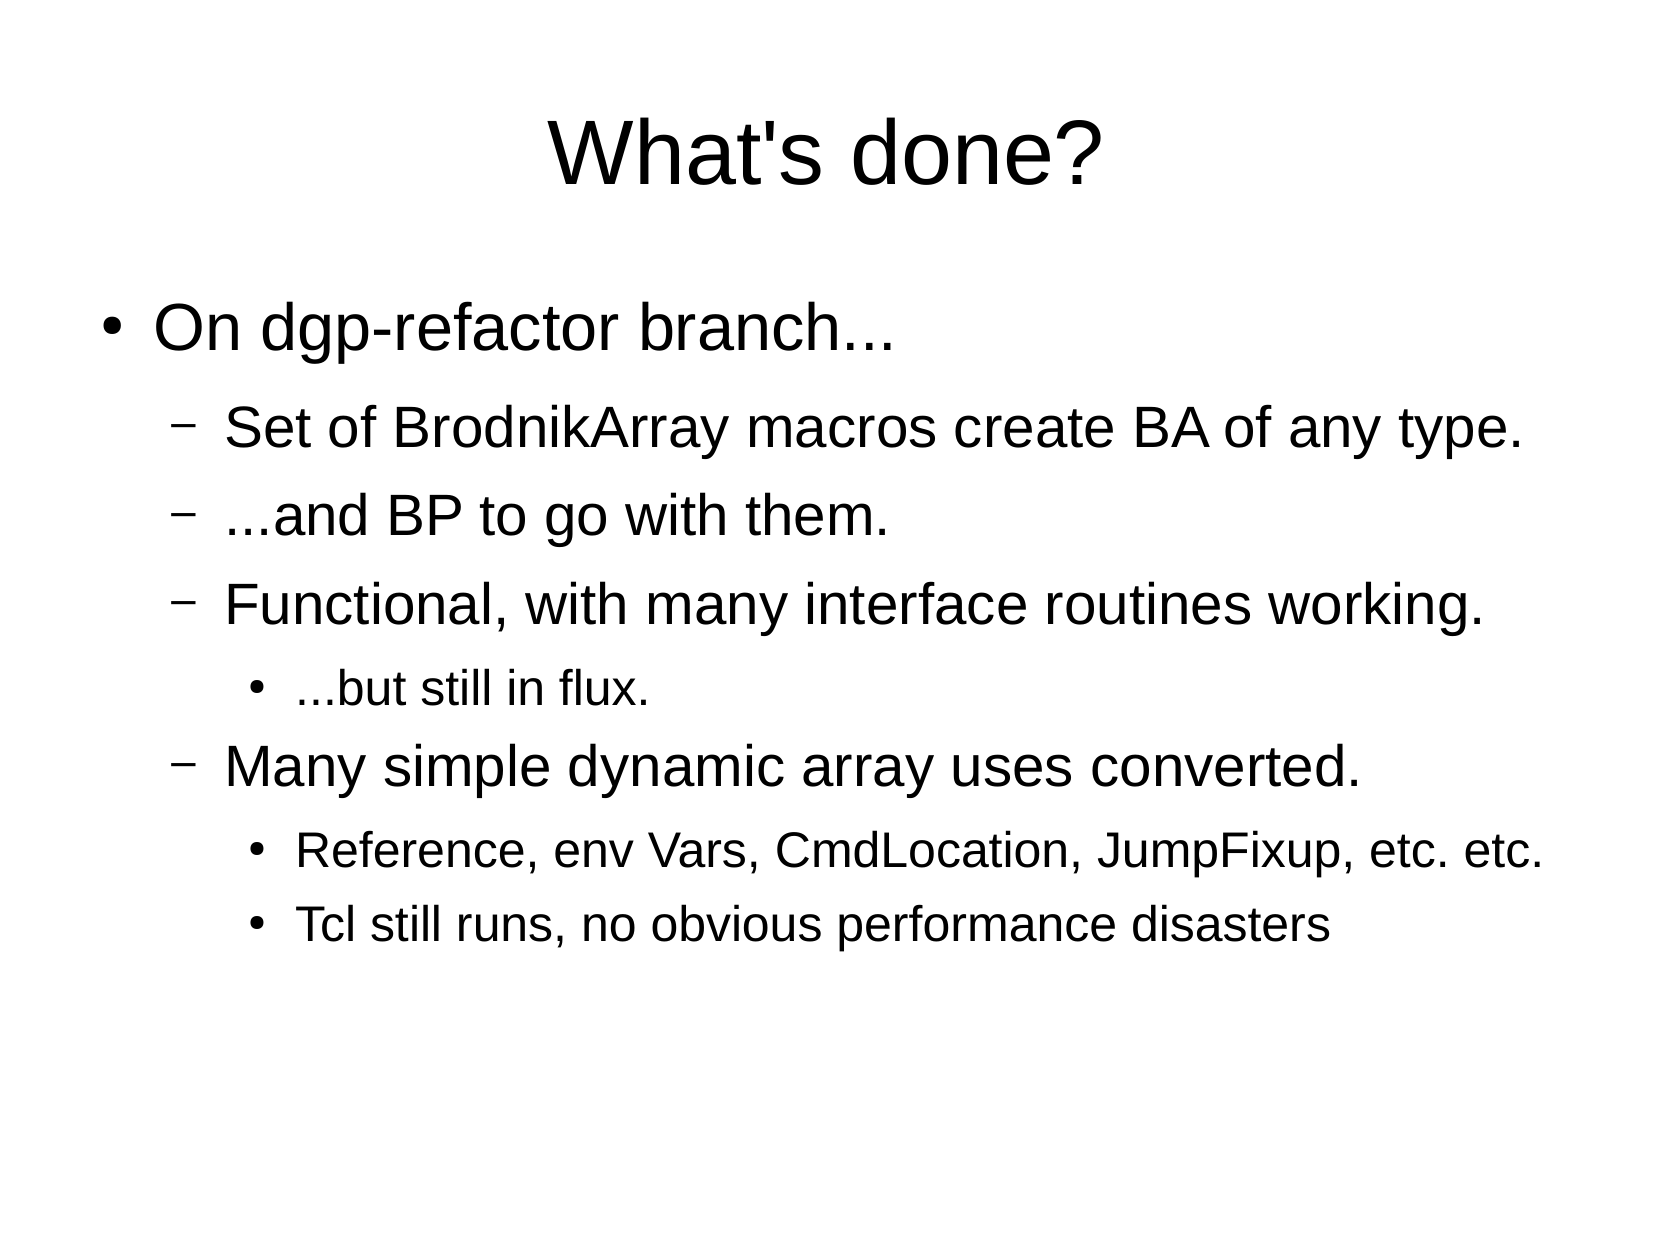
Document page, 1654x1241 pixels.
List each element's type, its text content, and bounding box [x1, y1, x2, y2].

title What's done? [82, 49, 1571, 257]
list On dgp-refactor branch... Set of BrodnikArray macros create BA of any type. ...and BP to go with them. Functional, with many interface routines working. ...but still in flux. Many simple dynamic array uses converted. Reference, env Vars, CmdLocation, JumpFixup, etc. etc. Tcl still runs, no obvious performance disasters [82, 290, 1571, 1010]
